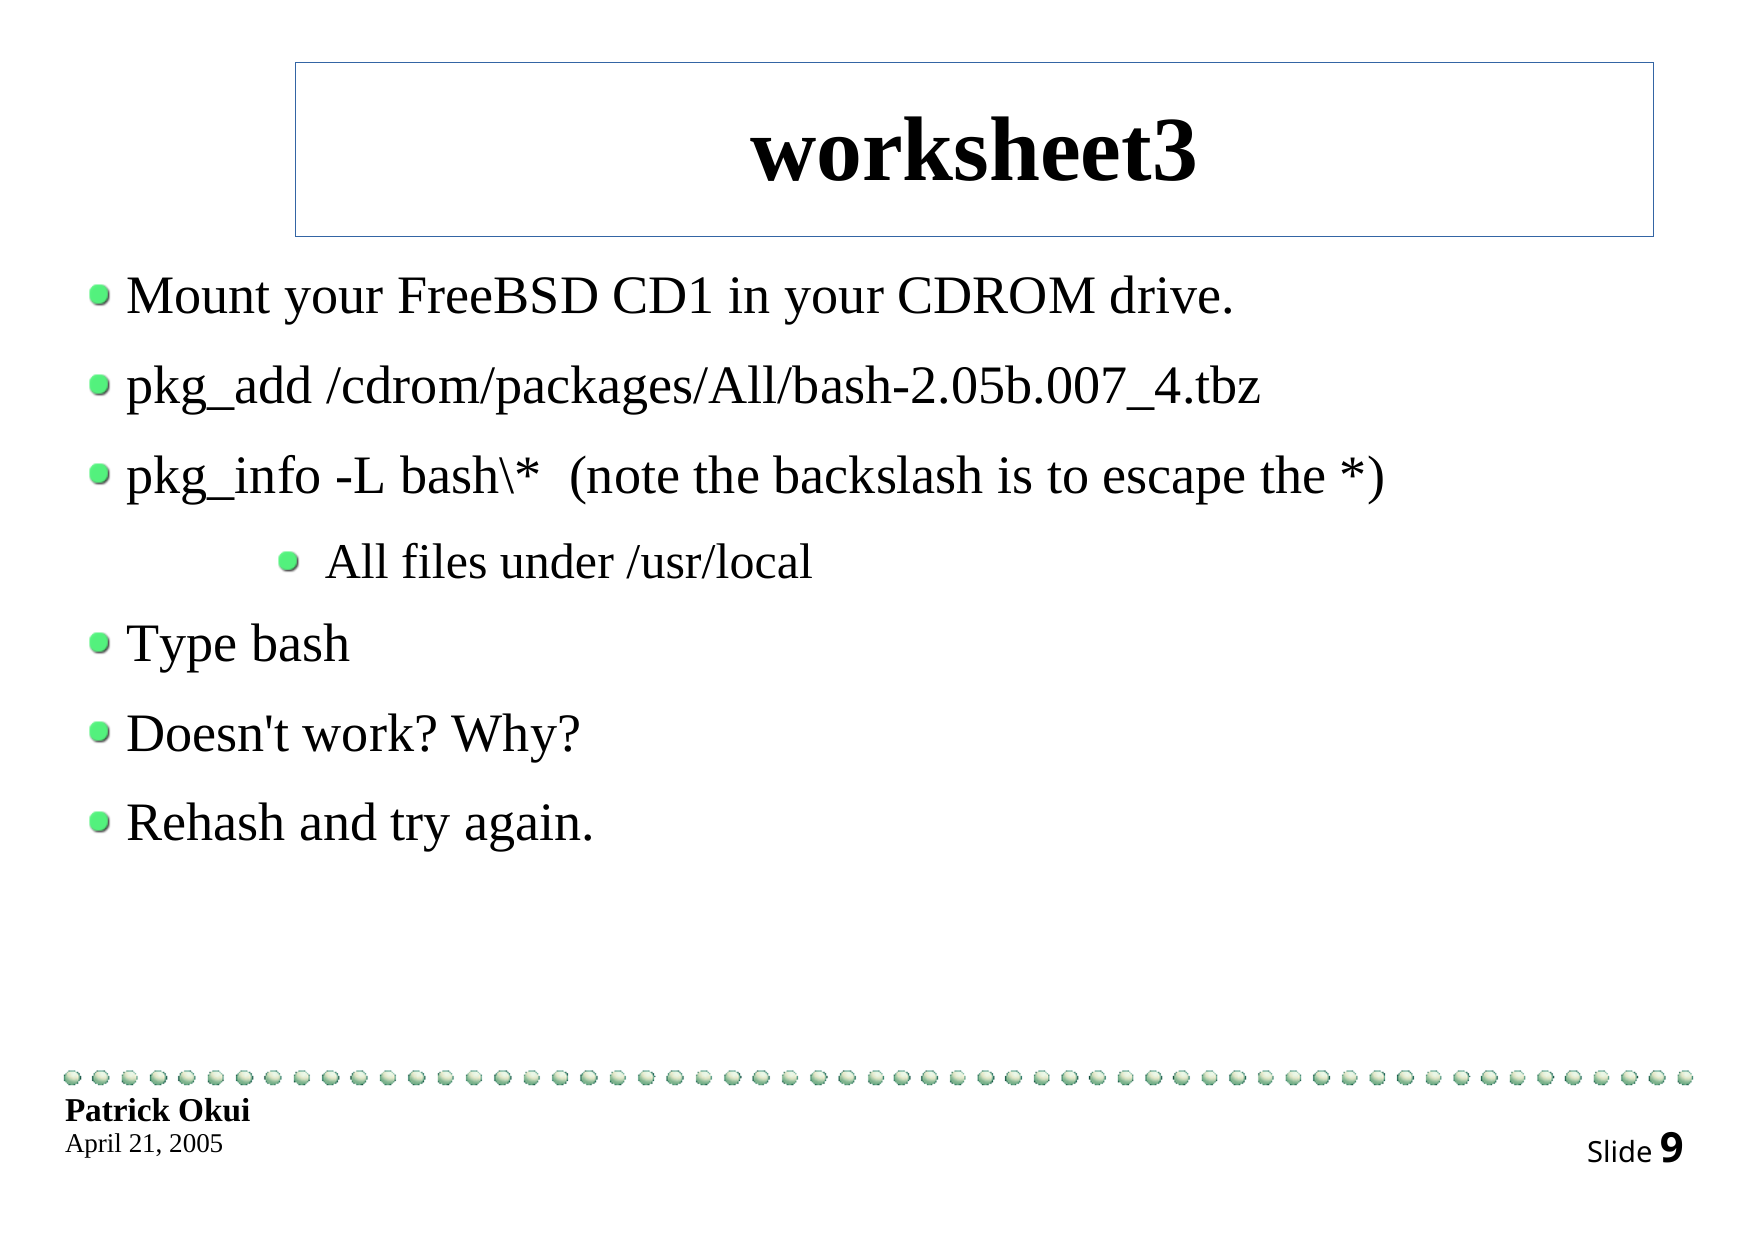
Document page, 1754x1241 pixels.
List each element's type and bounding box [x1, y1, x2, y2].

picture [88, 810, 112, 835]
picture [88, 631, 112, 656]
picture [88, 720, 112, 745]
picture [277, 550, 301, 574]
picture [59, 1069, 1695, 1087]
picture [88, 462, 112, 487]
picture [88, 283, 112, 308]
picture [88, 373, 112, 398]
